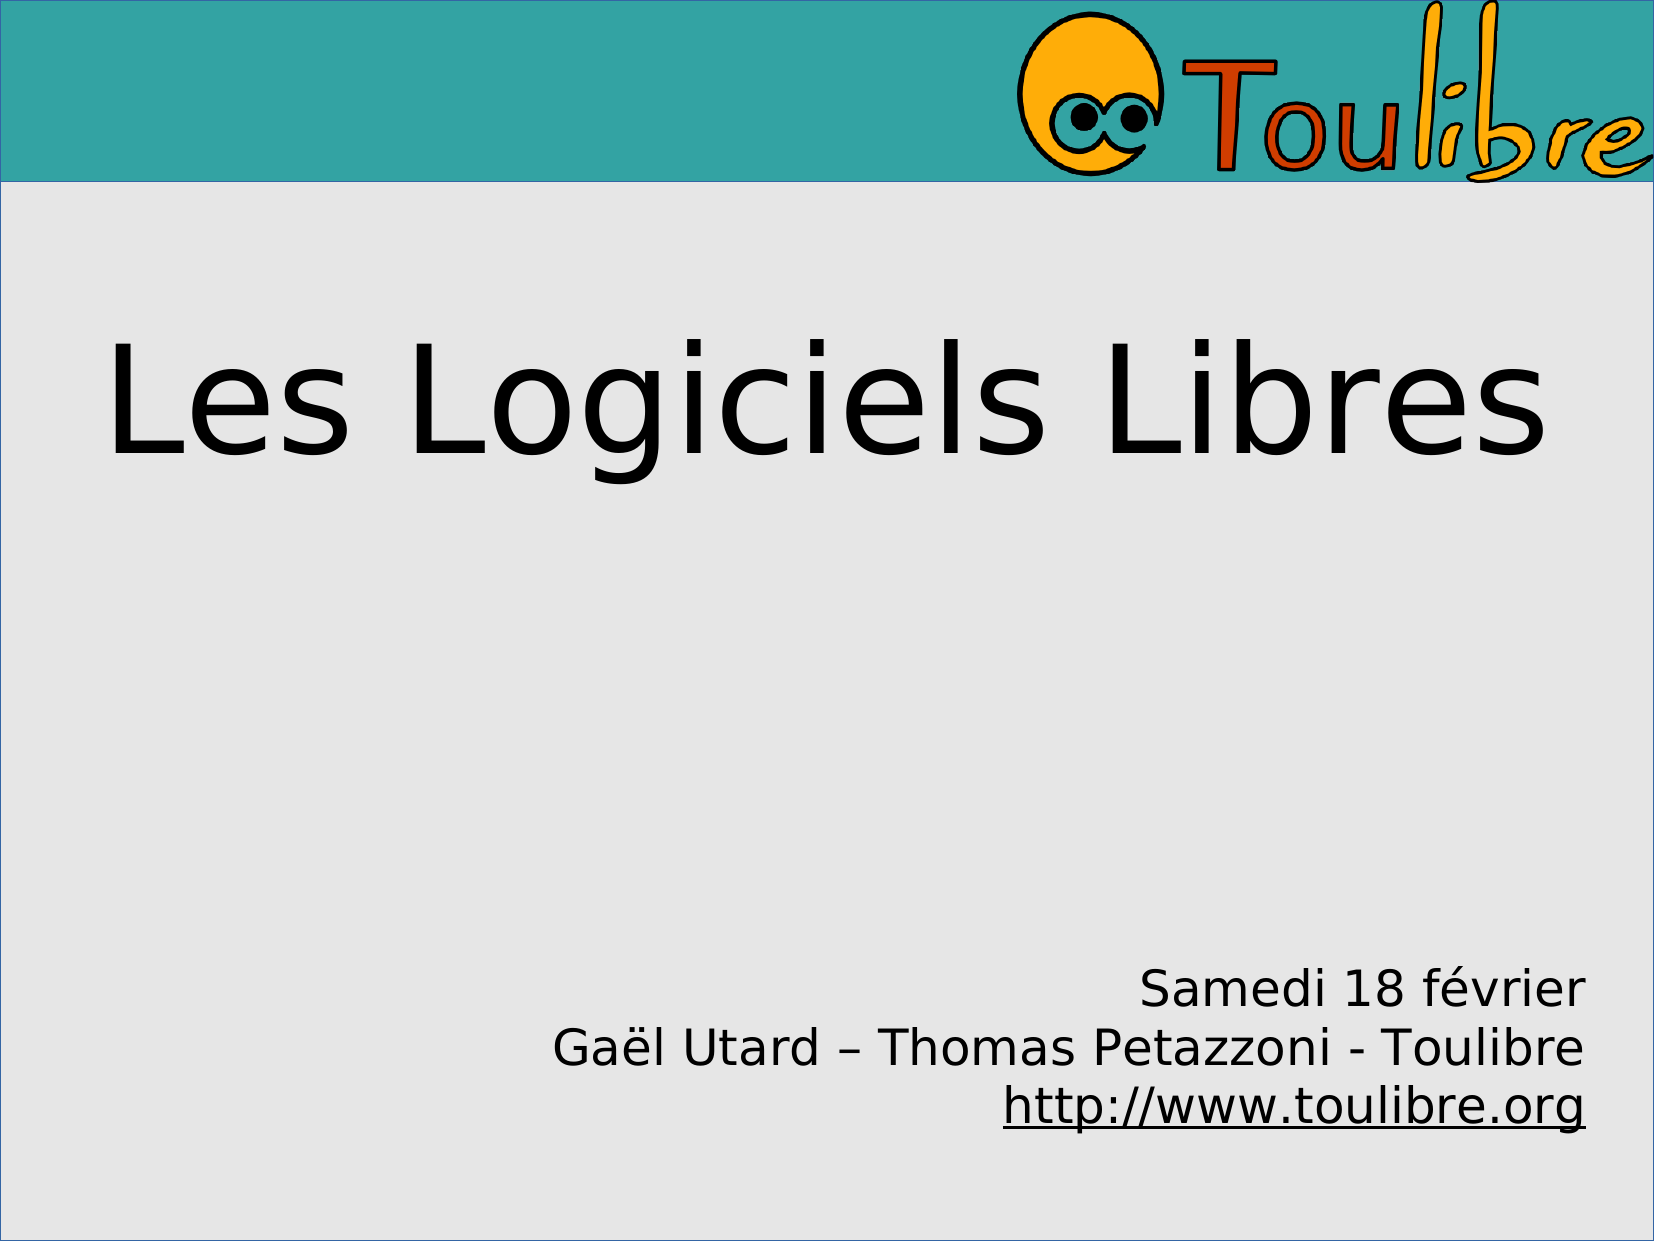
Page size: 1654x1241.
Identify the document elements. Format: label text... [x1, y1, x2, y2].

picture [1017, 0, 1654, 183]
text_box Samedi 18 février Gaël Utard – Thomas Petazzoni - Toulibre http://www.toulibre.org [61, 952, 1601, 1143]
text_box Les Logiciels Libres [0, 306, 1654, 497]
